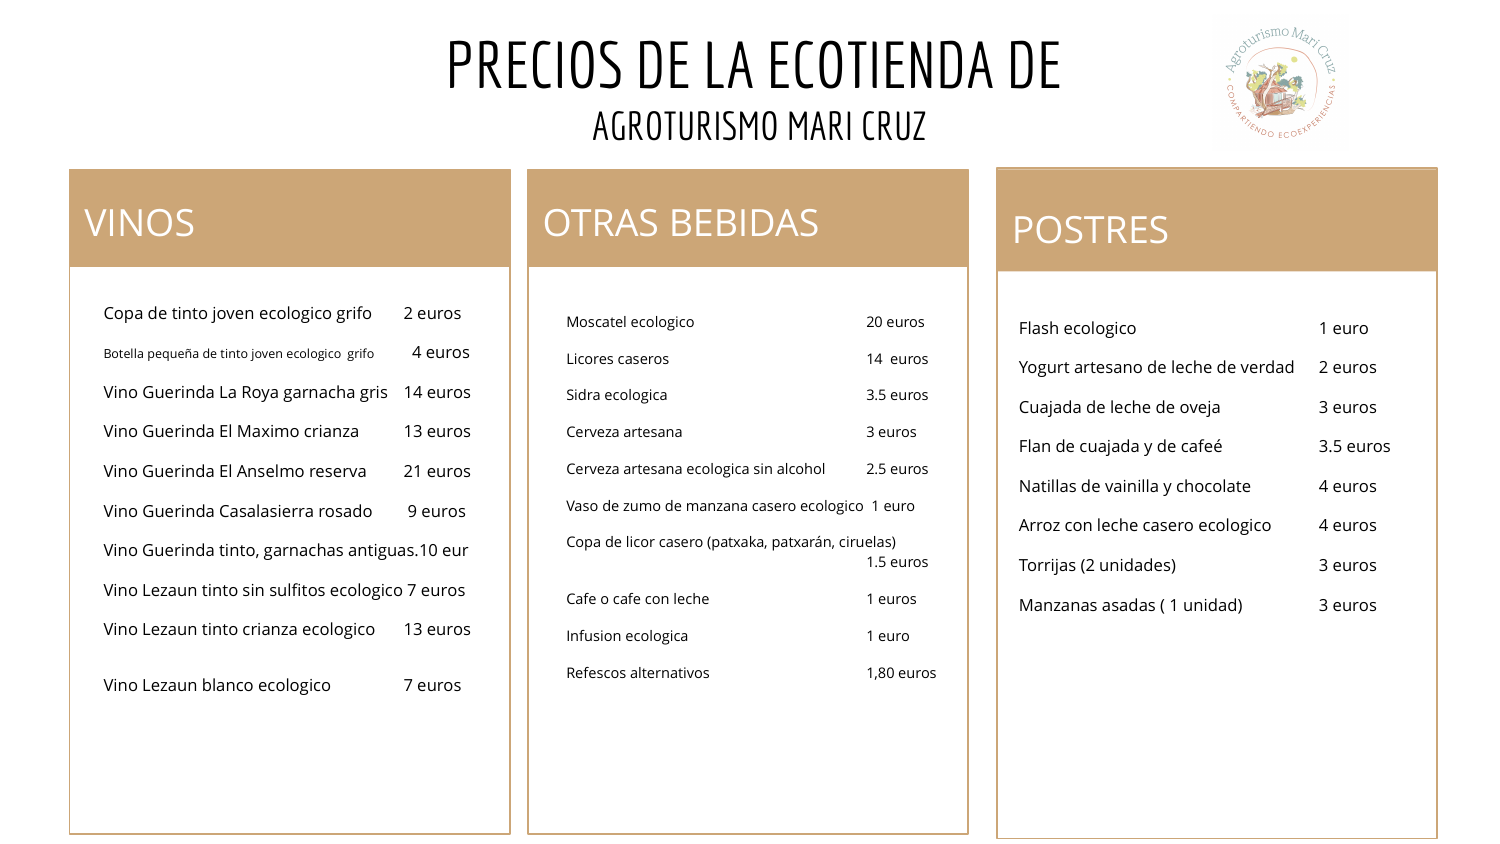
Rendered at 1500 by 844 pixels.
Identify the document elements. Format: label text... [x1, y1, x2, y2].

list Flash ecologico 1 euro Yogurt artesano de leche de verdad 2 euros Cuajada de leche de oveja 3 euros Flan de cuajada y de cafeé 3.5 euros Natillas de vainilla y chocolate 4 euros Arroz con leche casero ecologico 4 euros Torrijas (2 unidades) 3 euros Manzanas asadas ( 1 unidad) 3 euros [1003, 299, 1414, 844]
text_box POSTRES [996, 169, 1438, 272]
picture [1212, 14, 1349, 151]
list Copa de tinto joven ecologico grifo 2 euros Botella pequeña de tinto joven ecologico grifo 4 euros Vino Guerinda La Roya garnacha gris 14 euros Vino Guerinda El Maximo crianza 13 euros Vino Guerinda El Anselmo reserva 21 euros Vino Guerinda Casalasierra rosado 9 euros Vino Guerinda tinto, garnachas antiguas.10 eur Vino Lezaun tinto sin sulfitos ecologico 7 euros Vino Lezaun tinto crianza ecologico 13 euros Vino Lezaun blanco ecologico 7 euros [88, 284, 498, 835]
list Moscatel ecologico 20 euros Licores caseros 14 euros Sidra ecologica 3.5 euros Cerveza artesana 3 euros Cerveza artesana ecologica sin alcohol 2.5 euros Vaso de zumo de manzana casero ecologico 1 euro Copa de licor casero (patxaka, patxarán, ciruelas) 1.5 euros Cafe o cafe con leche 1 euros Infusion ecologica 1 euro Refescos alternativos 1,80 euros [551, 295, 959, 827]
text_box OTRAS BEBIDAS [527, 169, 968, 267]
text_box VINOS [69, 169, 510, 267]
title PRECIOS DE LA ECOTIENDA DE AGROTURISMO MARI CRUZ [60, 27, 1459, 164]
